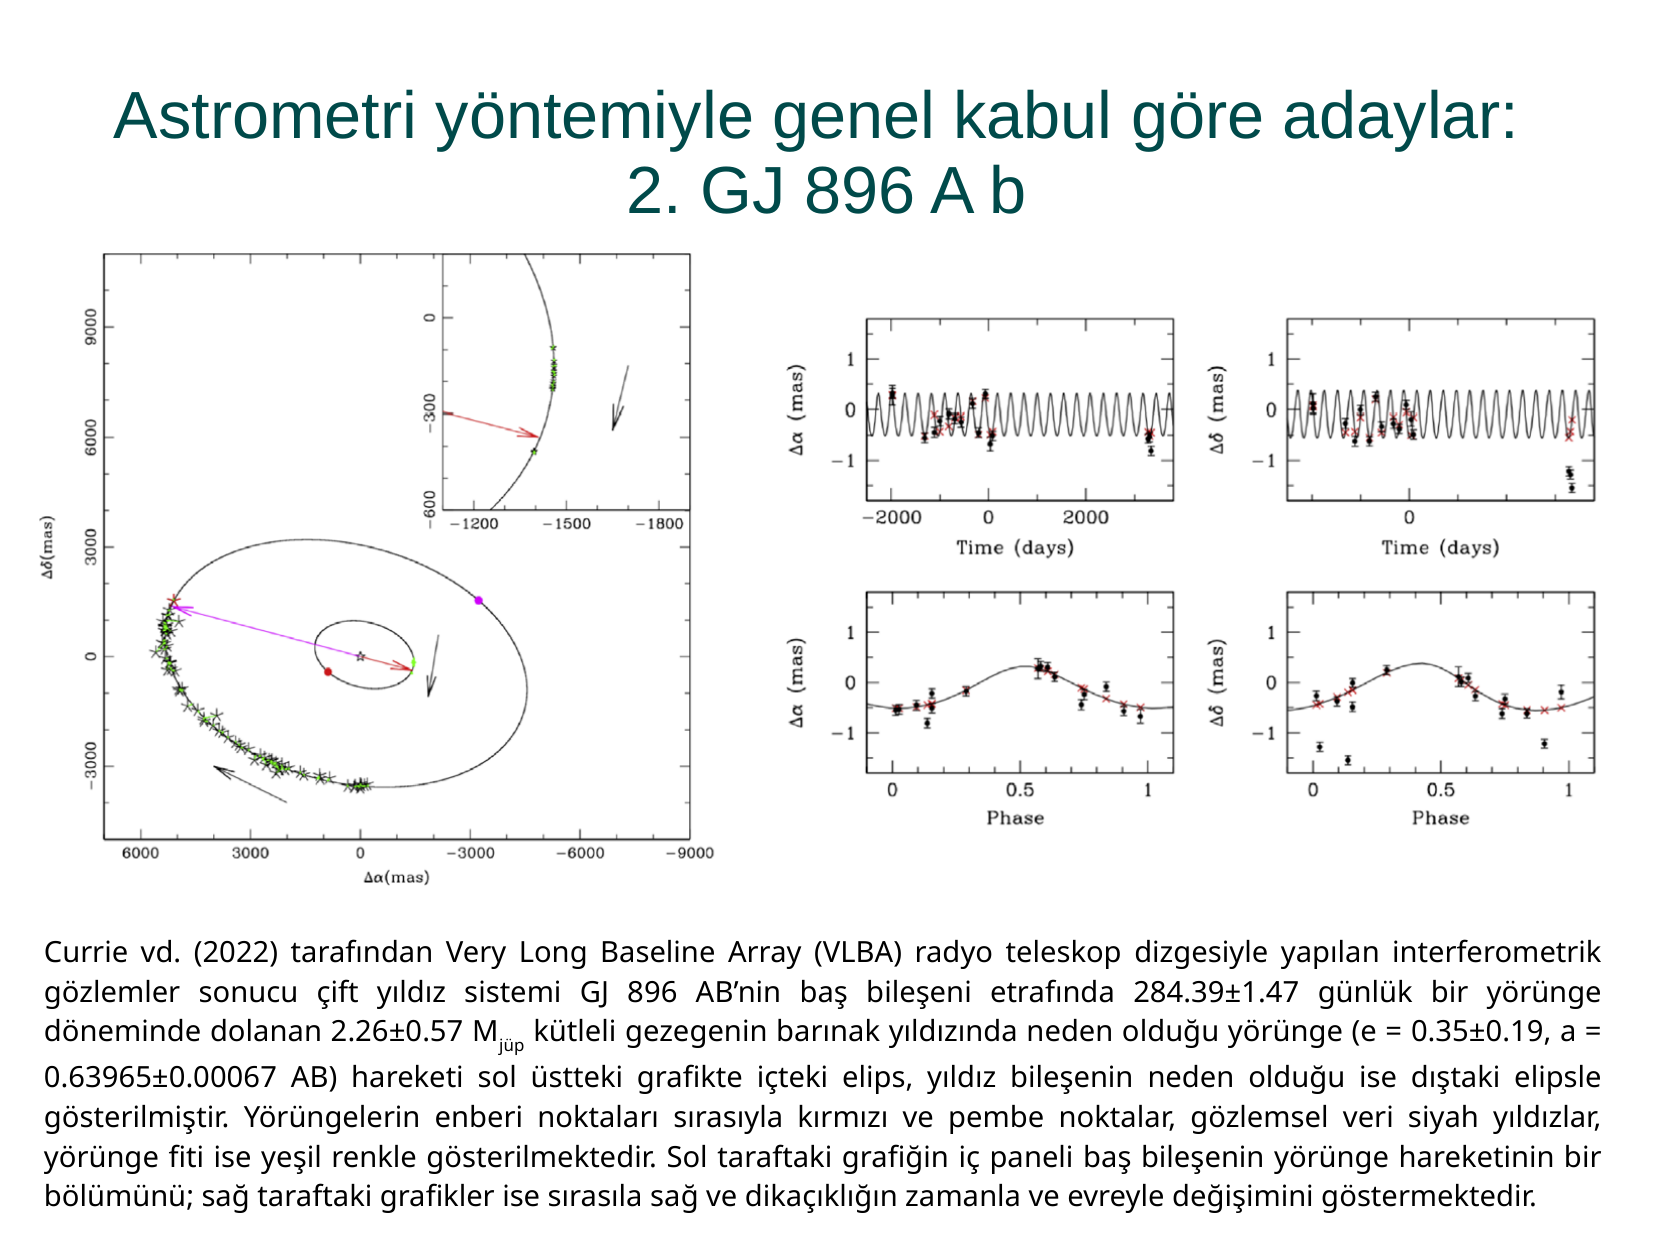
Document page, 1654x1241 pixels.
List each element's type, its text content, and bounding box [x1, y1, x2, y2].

title Astrometri yöntemiyle genel kabul göre adaylar: 2. GJ 896 A b [82, 49, 1571, 241]
picture [23, 241, 1625, 887]
text_box Currie vd. (2022) tarafından Very Long Baseline Array (VLBA) radyo teleskop dizgesiyle yapılan interferometrik gözlemler sonucu çift yıldız sistemi GJ 896 AB’nin baş bileşeni etrafında 284.39±1.47 günlük bir yörünge döneminde dolanan 2.26±0.57 Mjüp kütleli gezegenin barınak yıldızında neden olduğu yörünge (e = 0.35±0.19, a = 0.63965±0.00067 AB) hareketi sol üstteki grafikte içteki elips, yıldız bileşenin neden olduğu ise dıştaki elipsle gösterilmiştir. Yörüngelerin enberi noktaları sırasıyla kırmızı ve pembe noktalar, gözlemsel veri siyah yıldızlar, yörünge fiti ise yeşil renkle gösterilmektedir. Sol taraftaki grafiğin iç paneli baş bileşenin yörünge hareketinin bir bölümünü; sağ taraftaki grafikler ise sırasıla sağ ve dikaçıklığın zamanla ve evreyle değişimini göstermektedir. [29, 923, 1618, 1232]
